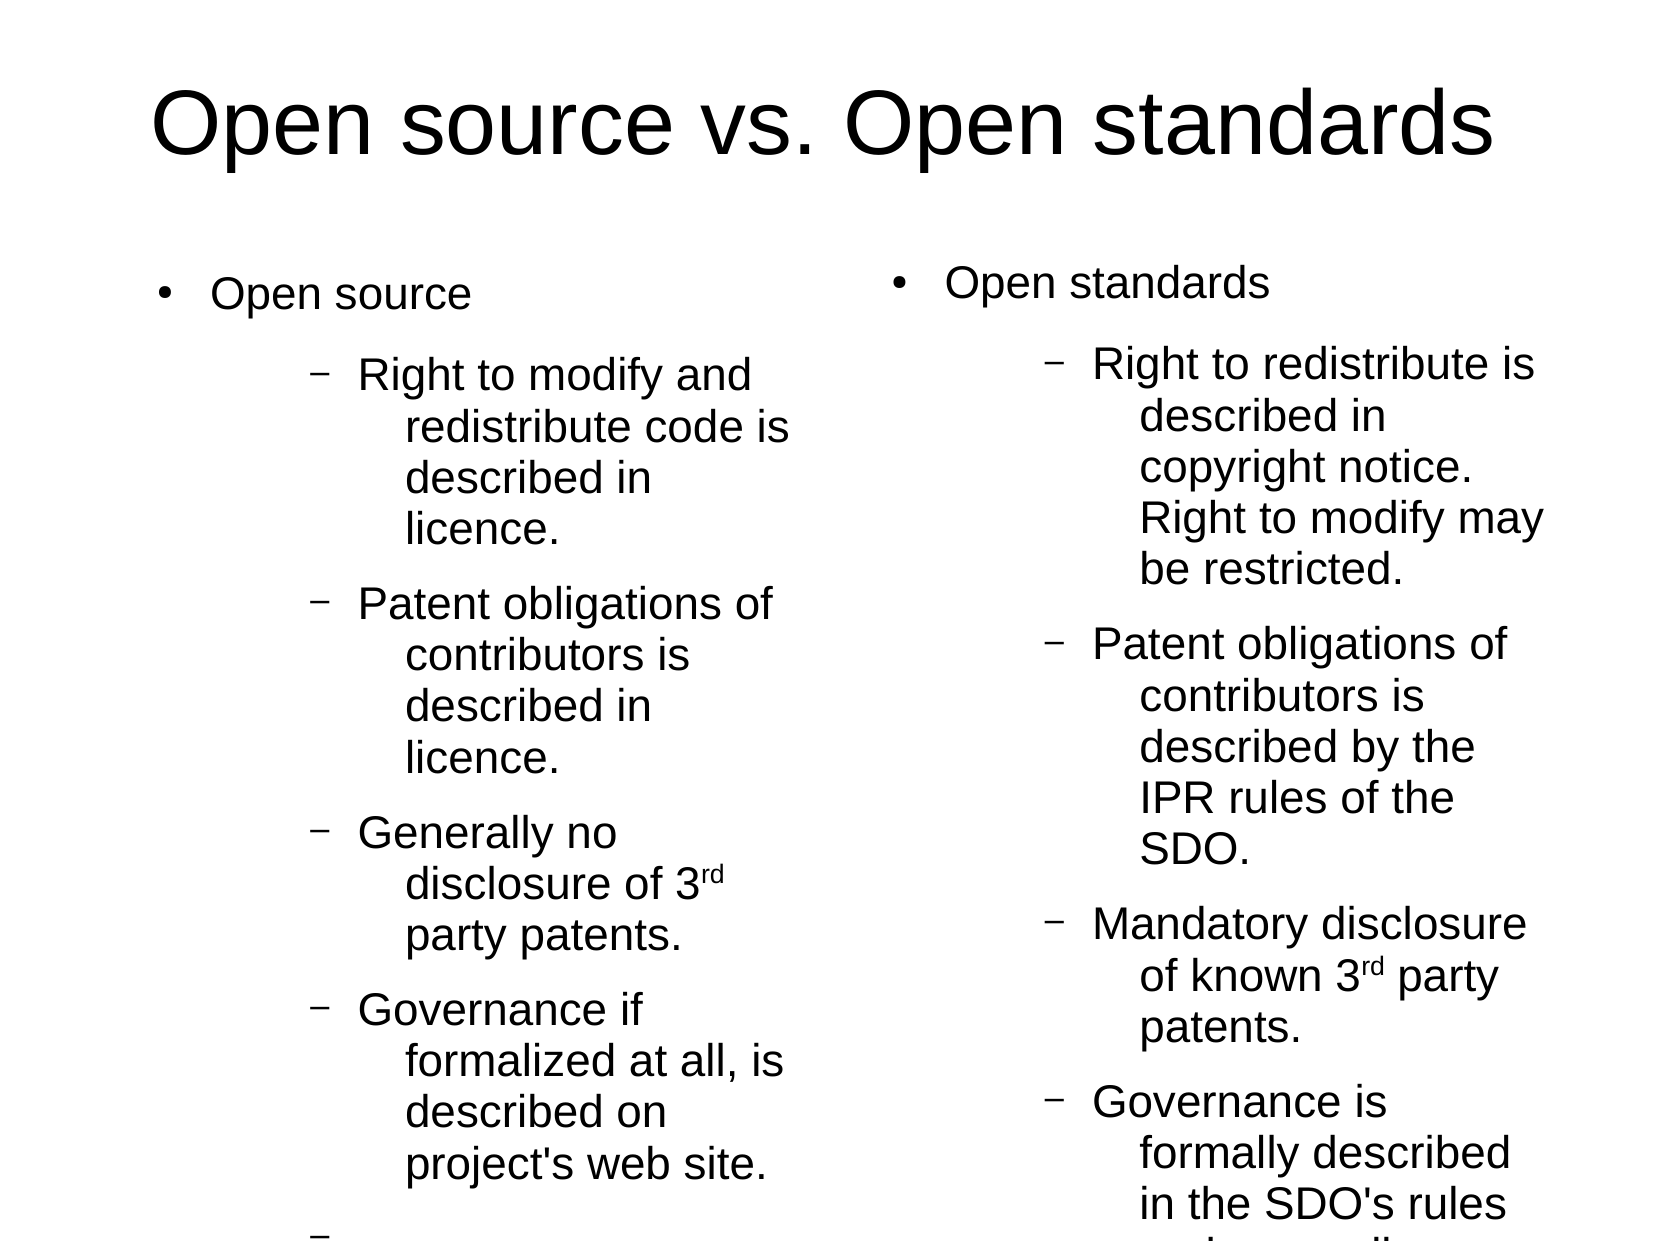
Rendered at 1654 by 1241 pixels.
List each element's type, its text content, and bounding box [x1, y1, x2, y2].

title Open source vs. Open standards [117, 19, 1531, 227]
list Open standards Right to redistribute is described in copyright notice. Right to modify may be restricted. Patent obligations of contributors is described by the IPR rules of the SDO. Mandatory disclosure of known 3rd party patents. Governance is formally described in the SDO's rules and generally requires transparency, balance, etc. [855, 257, 1546, 1241]
list Open source Right to modify and redistribute code is described in licence. Patent obligations of contributors is described in licence. Generally no disclosure of 3rd party patents. Governance if formalized at all, is described on project's web site. [121, 268, 811, 1065]
